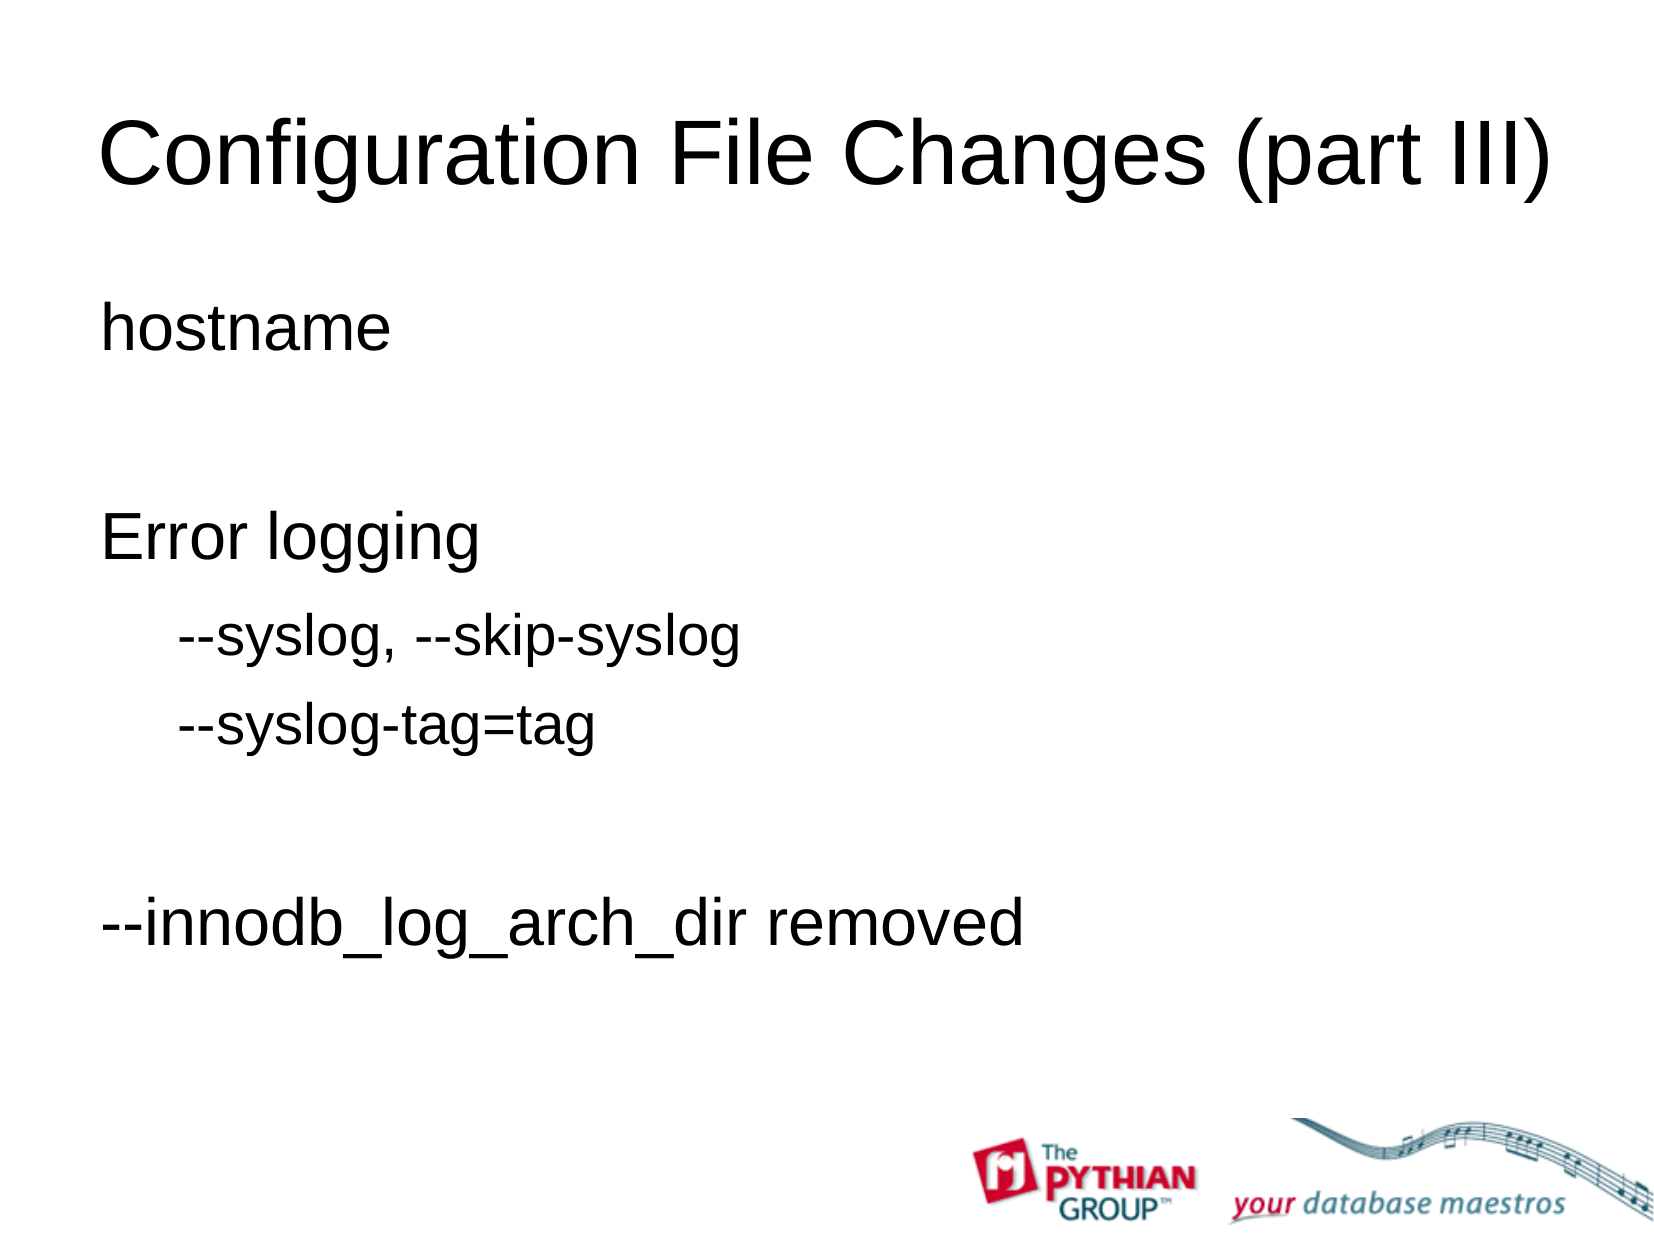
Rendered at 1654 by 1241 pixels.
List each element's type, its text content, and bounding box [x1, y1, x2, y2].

picture [955, 1118, 1654, 1241]
title Configuration File Changes (part III) [82, 49, 1571, 257]
list hostname Error logging --syslog, --skip-syslog --syslog-tag=tag --innodb_log_arch_dir removed [82, 290, 1571, 1094]
